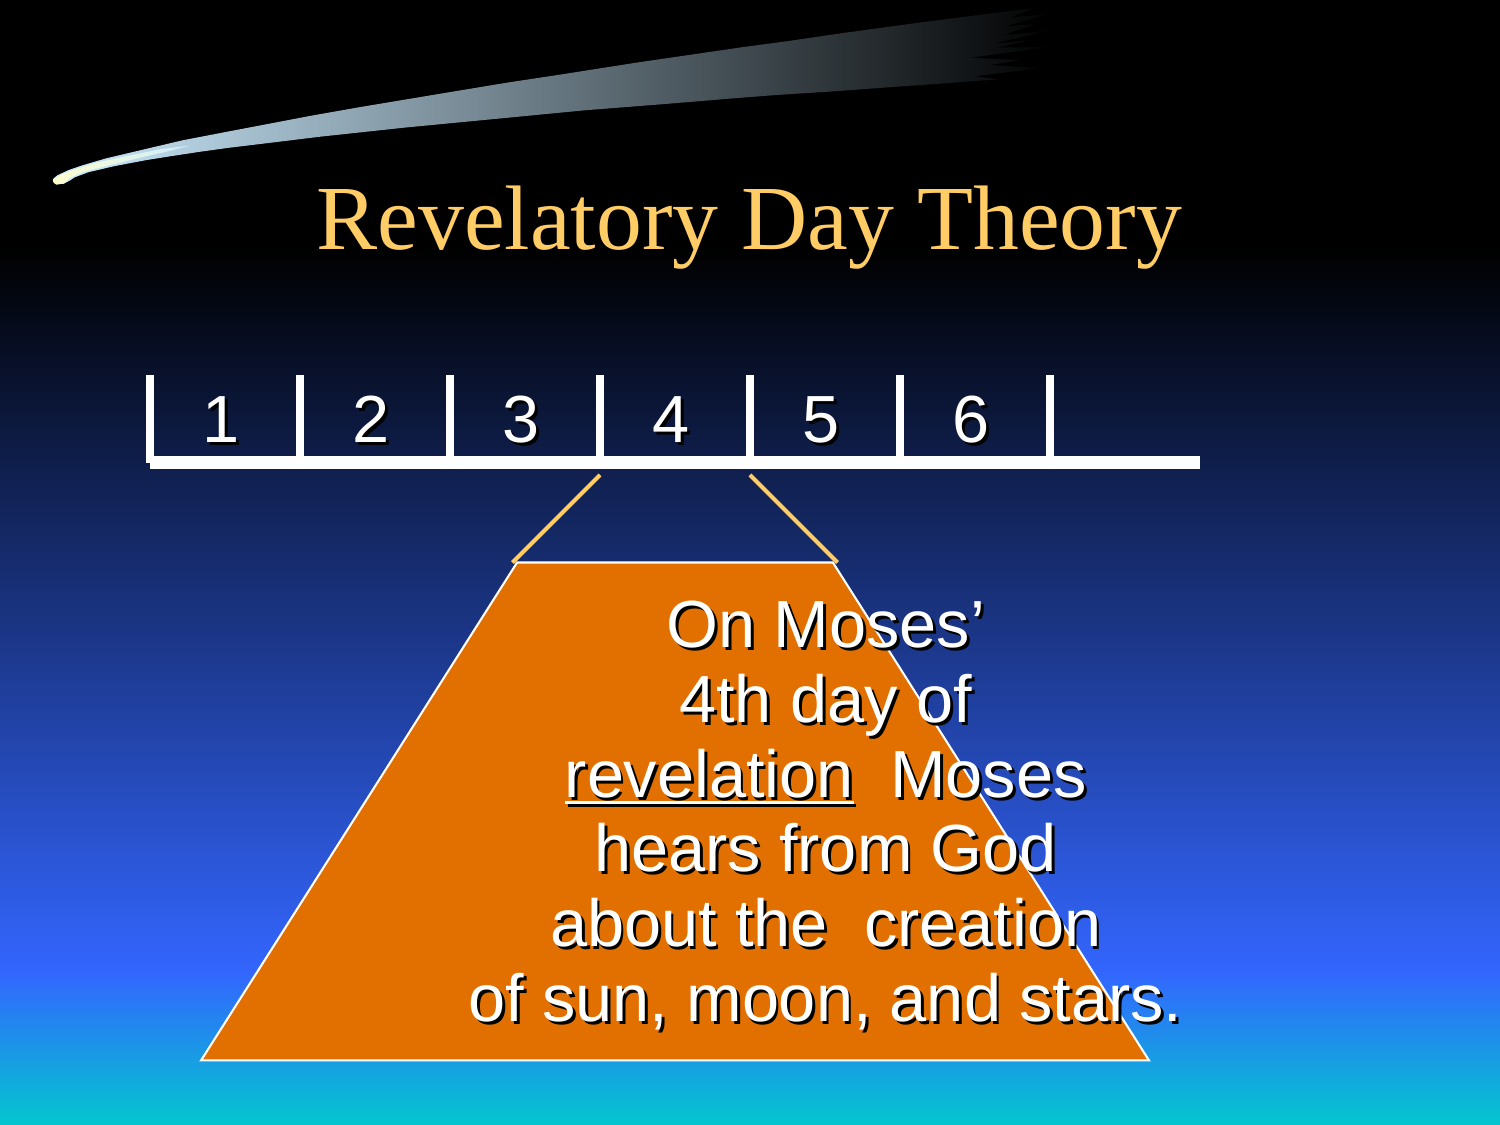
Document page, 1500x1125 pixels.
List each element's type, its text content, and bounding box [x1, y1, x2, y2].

text_box 1 [187, 374, 263, 465]
text_box 4 [637, 374, 713, 465]
text_box 6 [937, 374, 1013, 465]
text_box On Moses’ 4th day of revelation Moses hears from God about the creation of sun, moon, and stars. [201, 562, 1150, 1061]
text_box 3 [487, 374, 563, 465]
text_box 2 [337, 374, 413, 465]
text_box 5 [787, 374, 863, 465]
title Revelatory Day Theory [112, 124, 1388, 313]
